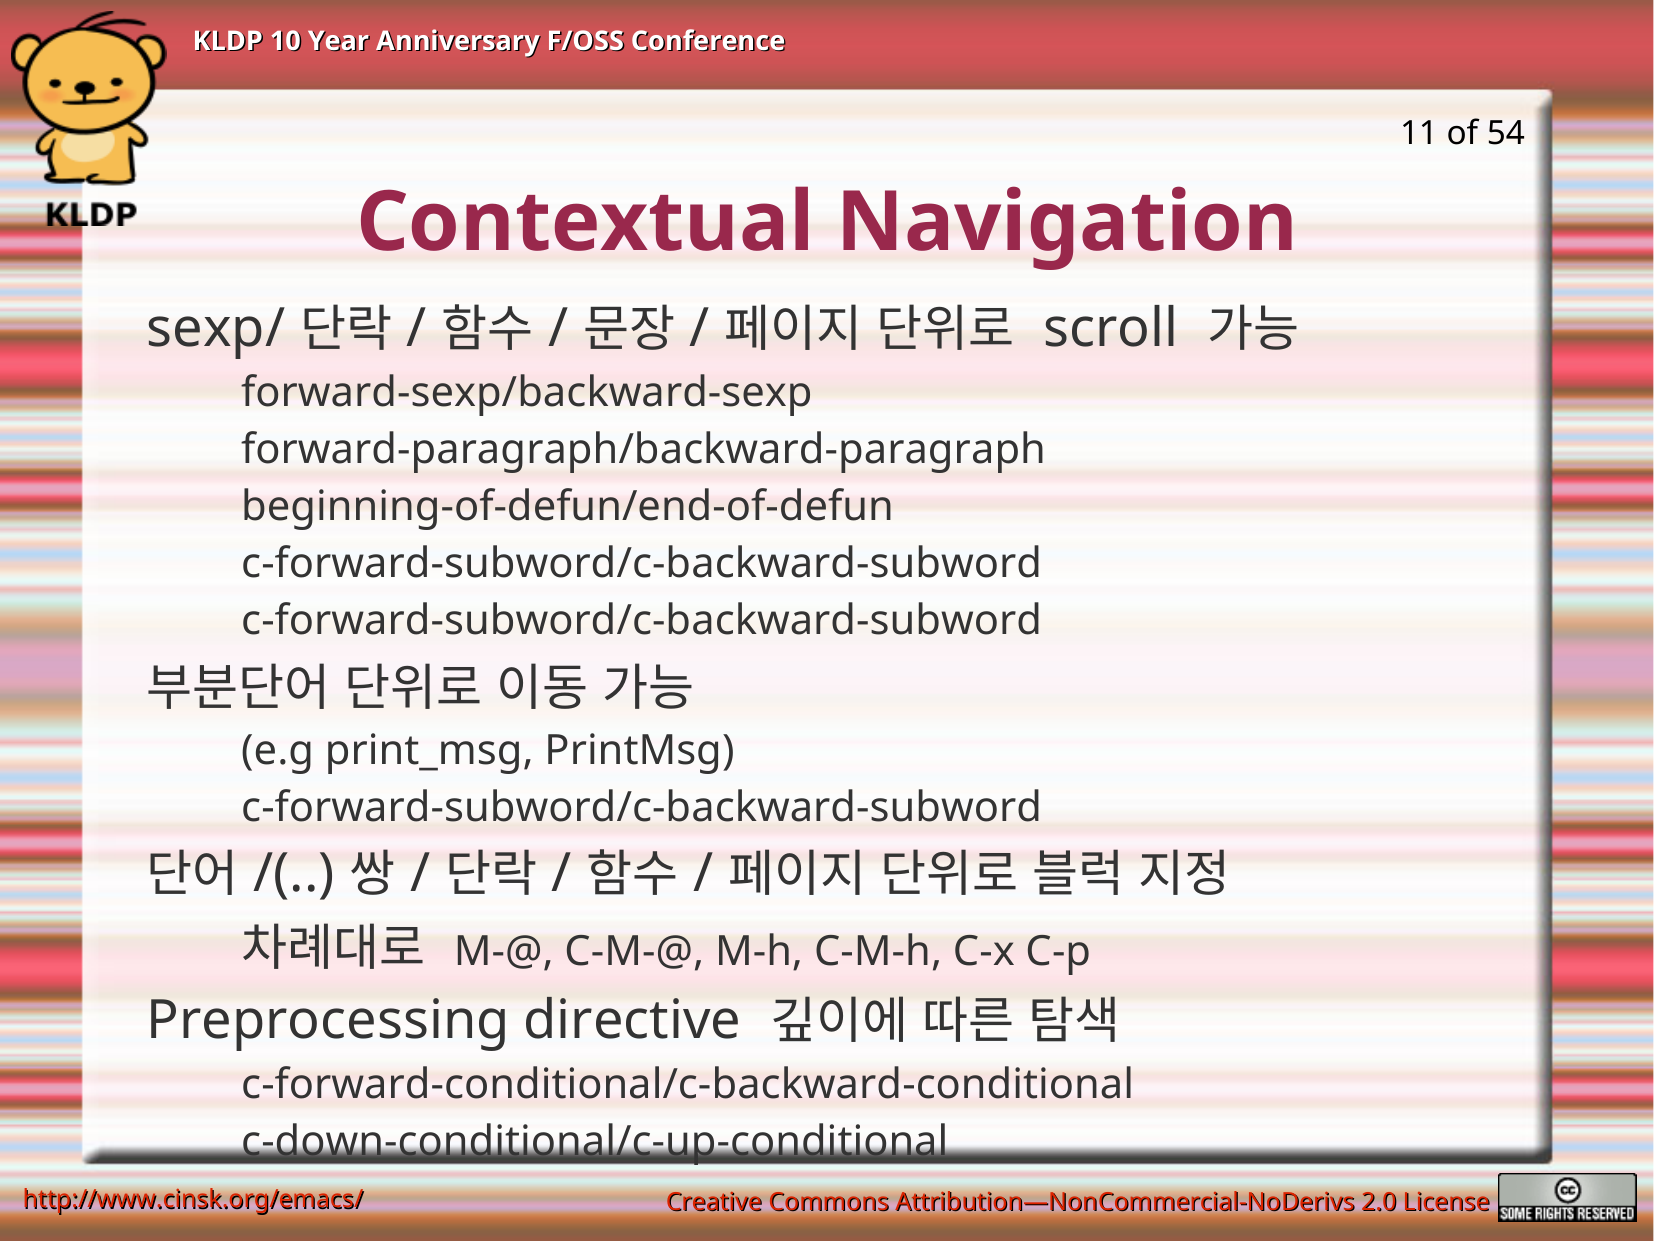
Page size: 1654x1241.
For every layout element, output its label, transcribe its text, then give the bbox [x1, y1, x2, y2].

list sexp/단락/함수/문장/페이지 단위로 scroll 가능 forward-sexp/backward-sexp forward-paragraph/backward-paragraph beginning-of-defun/end-of-defun c-forward-subword/c-backward-subword c-forward-subword/c-backward-subword 부분단어 단위로 이동 가능 (e.g print_msg, PrintMsg) c-forward-subword/c-backward-subword 단어/(..)쌍/단락/함수/페이지 단위로 블럭 지정 차례대로 M-@, C-M-@, M-h, C-M-h, C-x C-p Preprocessing directive 깊이에 따른 탐색 c-forward-conditional/c-backward-conditional c-down-conditional/c-up-conditional [134, 322, 1516, 1070]
title Contextual Navigation [121, 114, 1534, 322]
picture [0, 0, 1654, 1241]
